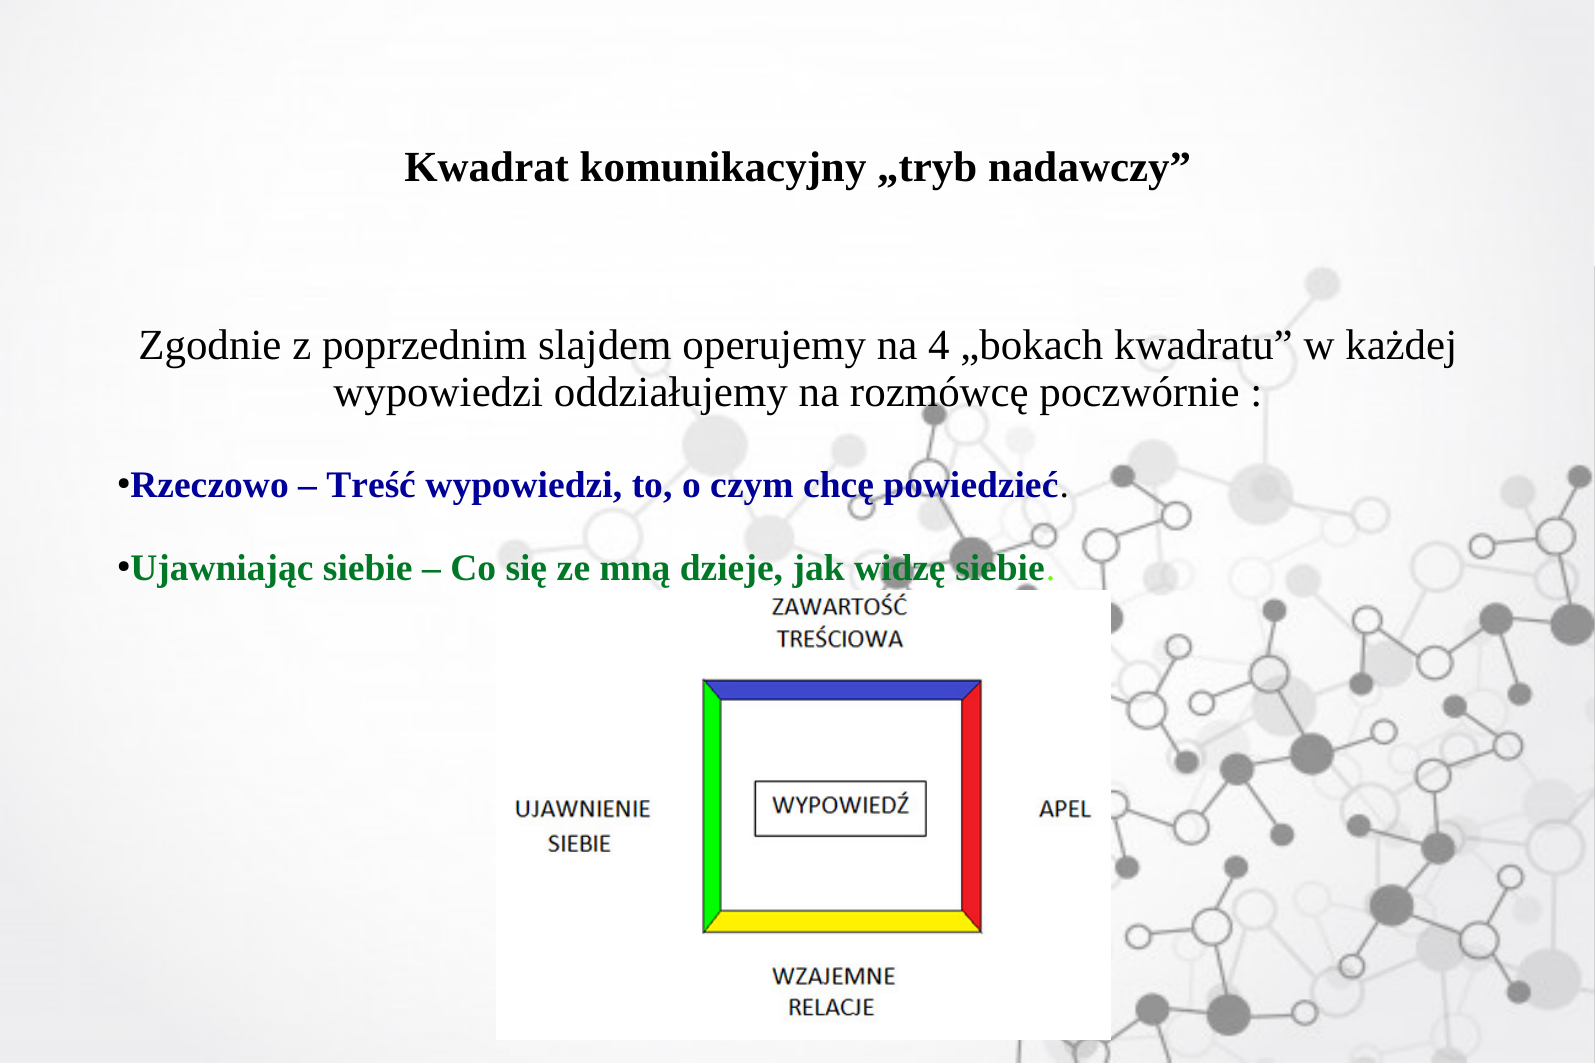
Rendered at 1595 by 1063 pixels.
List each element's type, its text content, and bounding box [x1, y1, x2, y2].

title Kwadrat komunikacyjny „tryb nadawczy” [117, 78, 1479, 256]
subtitle Zgodnie z poprzednim slajdem operujemy na 4 „bokach kwadratu” w każdej wypowiedzi oddziałujemy na rozmówcę poczwórnie : Rzeczowo – Treść wypowiedzi, to, o czym chcę powiedzieć. Ujawniając siebie – Co się ze mną dzieje, jak widzę siebie. [117, 295, 1479, 697]
picture [0, 0, 1595, 1063]
